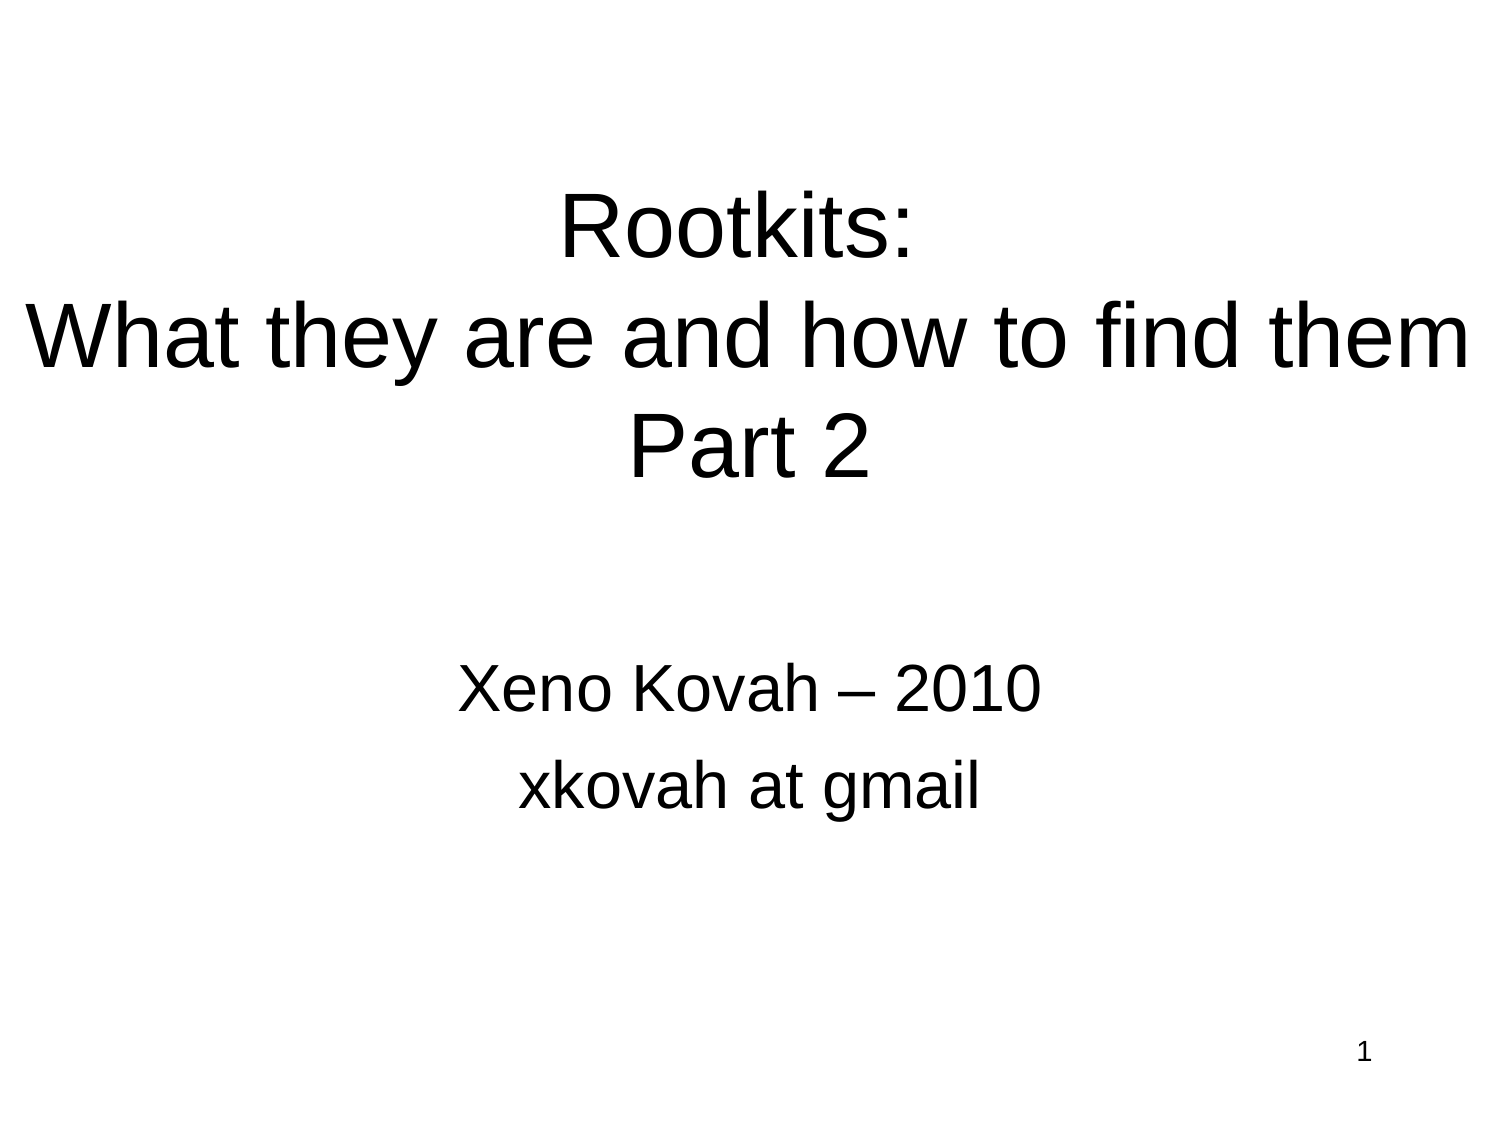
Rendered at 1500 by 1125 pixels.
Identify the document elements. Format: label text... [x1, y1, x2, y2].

text_box <number> [1074, 1025, 1388, 1101]
text_box Xeno Kovah – 2010 xkovah at gmail [225, 637, 1276, 926]
title Rootkits: What they are and how to find them Part 2 [0, 158, 1500, 504]
